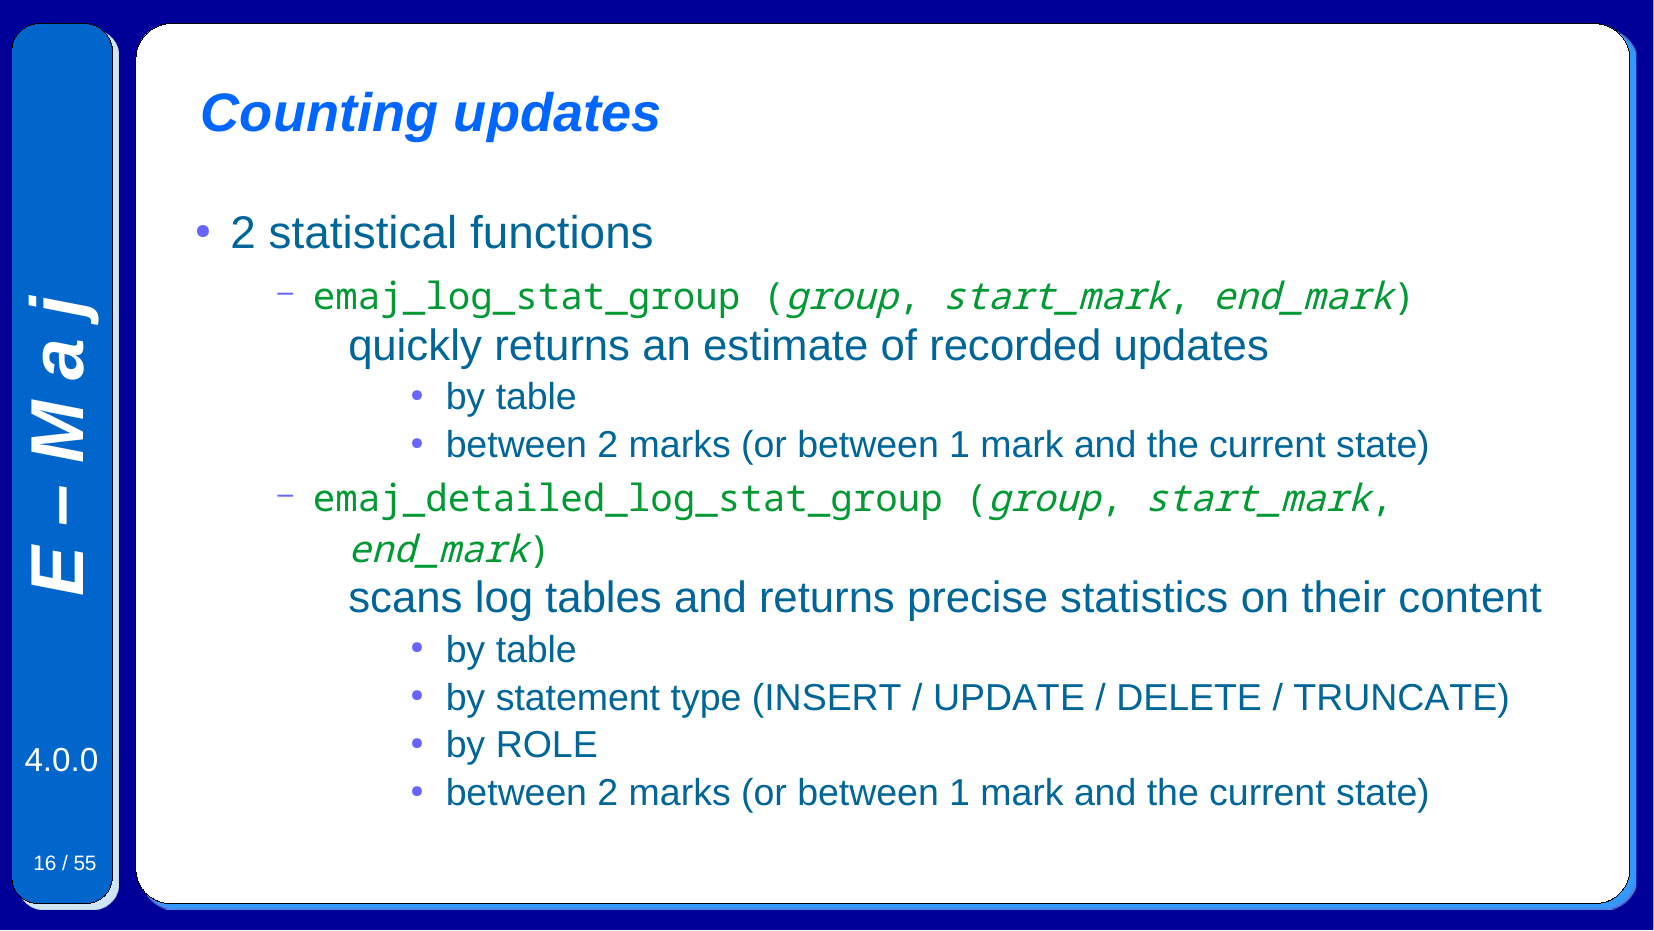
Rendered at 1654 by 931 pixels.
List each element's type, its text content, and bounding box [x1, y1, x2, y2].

list 2 statistical functions emaj_log_stat_group (group, start_mark, end_mark) quickly returns an estimate of recorded updates by table between 2 marks (or between 1 mark and the current state) emaj_detailed_log_stat_group (group, start_mark, end_mark) scans log tables and returns precise statistics on their content by table by statement type (INSERT / UPDATE / DELETE / TRUNCATE) by ROLE between 2 marks (or between 1 mark and the current state) [177, 206, 1587, 889]
title Counting updates [200, 34, 1575, 191]
